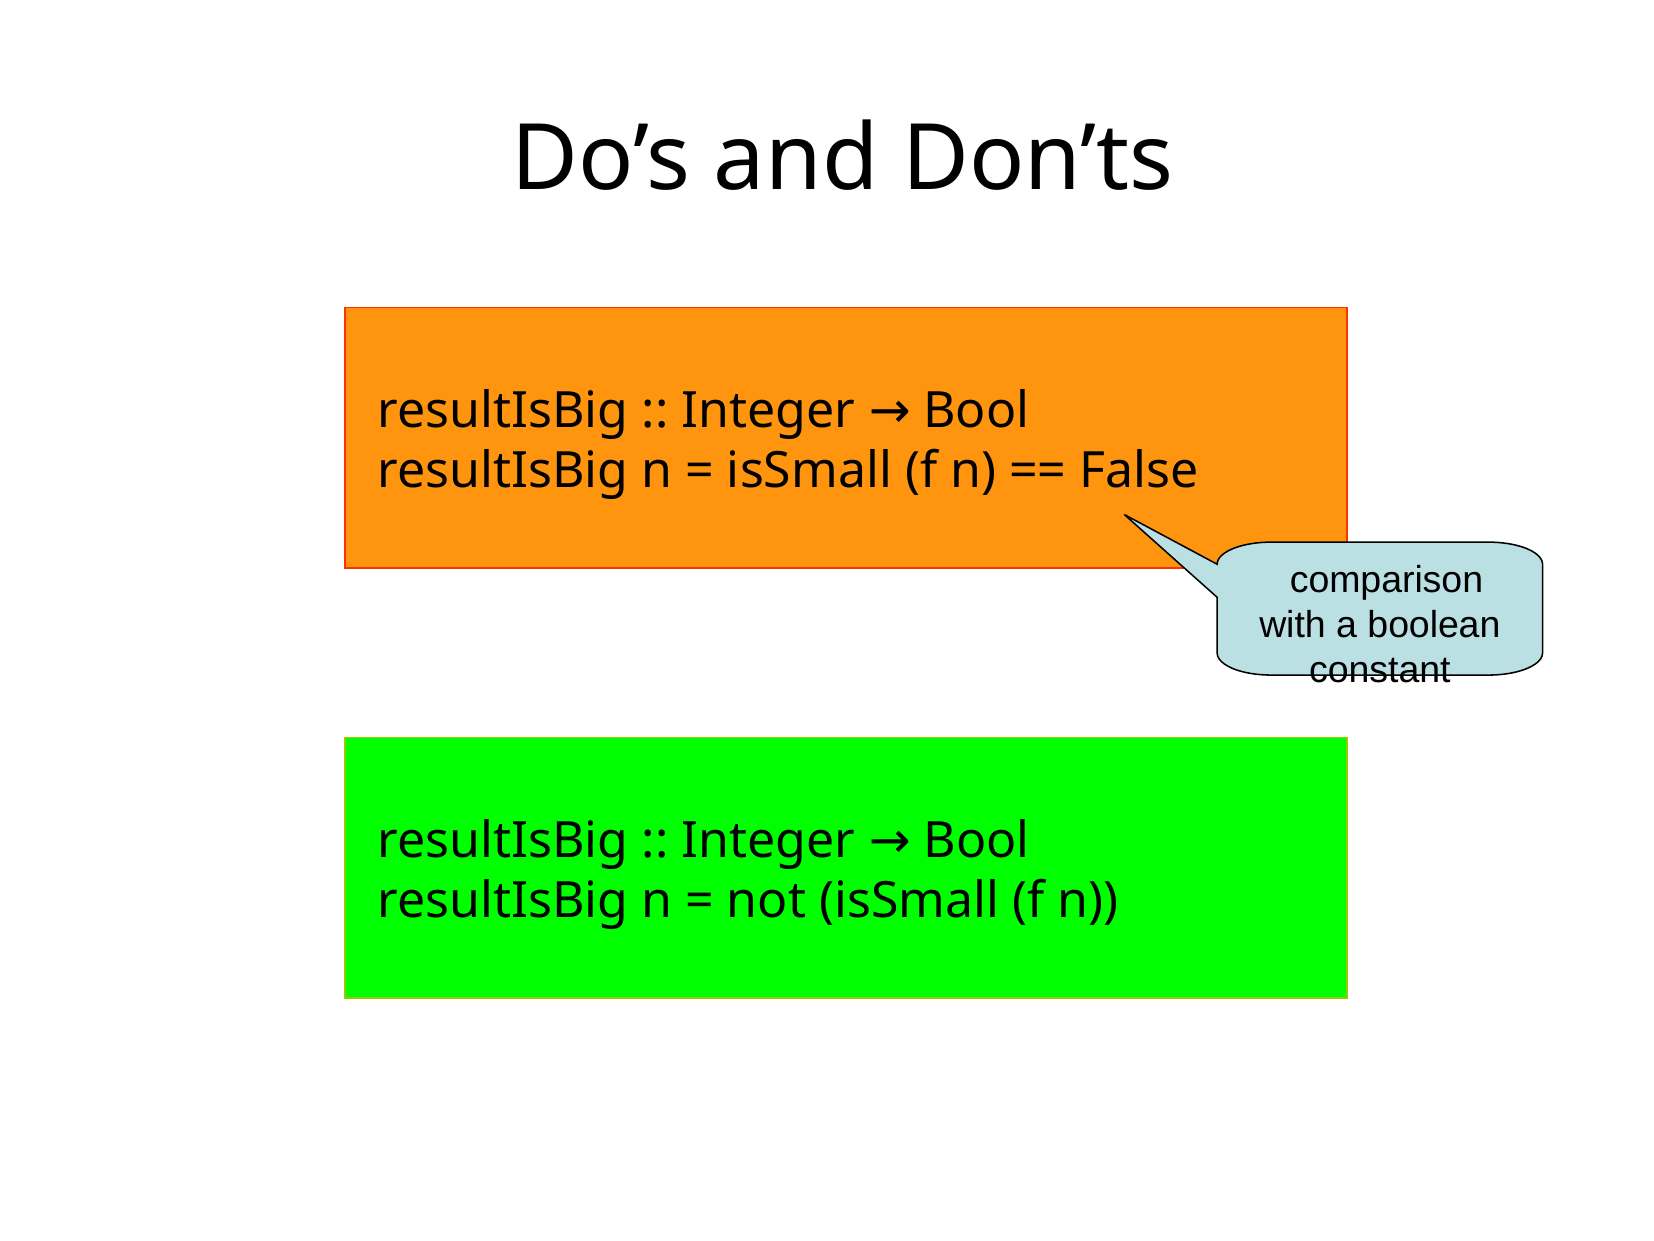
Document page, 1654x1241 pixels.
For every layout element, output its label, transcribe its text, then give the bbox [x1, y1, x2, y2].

title Do’s and Don’ts [82, 49, 1571, 257]
text_box resultIsBig :: Integer → Bool resultIsBig n = isSmall (f n) == False [344, 307, 1348, 569]
text_box comparison with a boolean constant [1124, 514, 1543, 676]
text_box resultIsBig :: Integer → Bool resultIsBig n = not (isSmall (f n)) [344, 737, 1348, 999]
